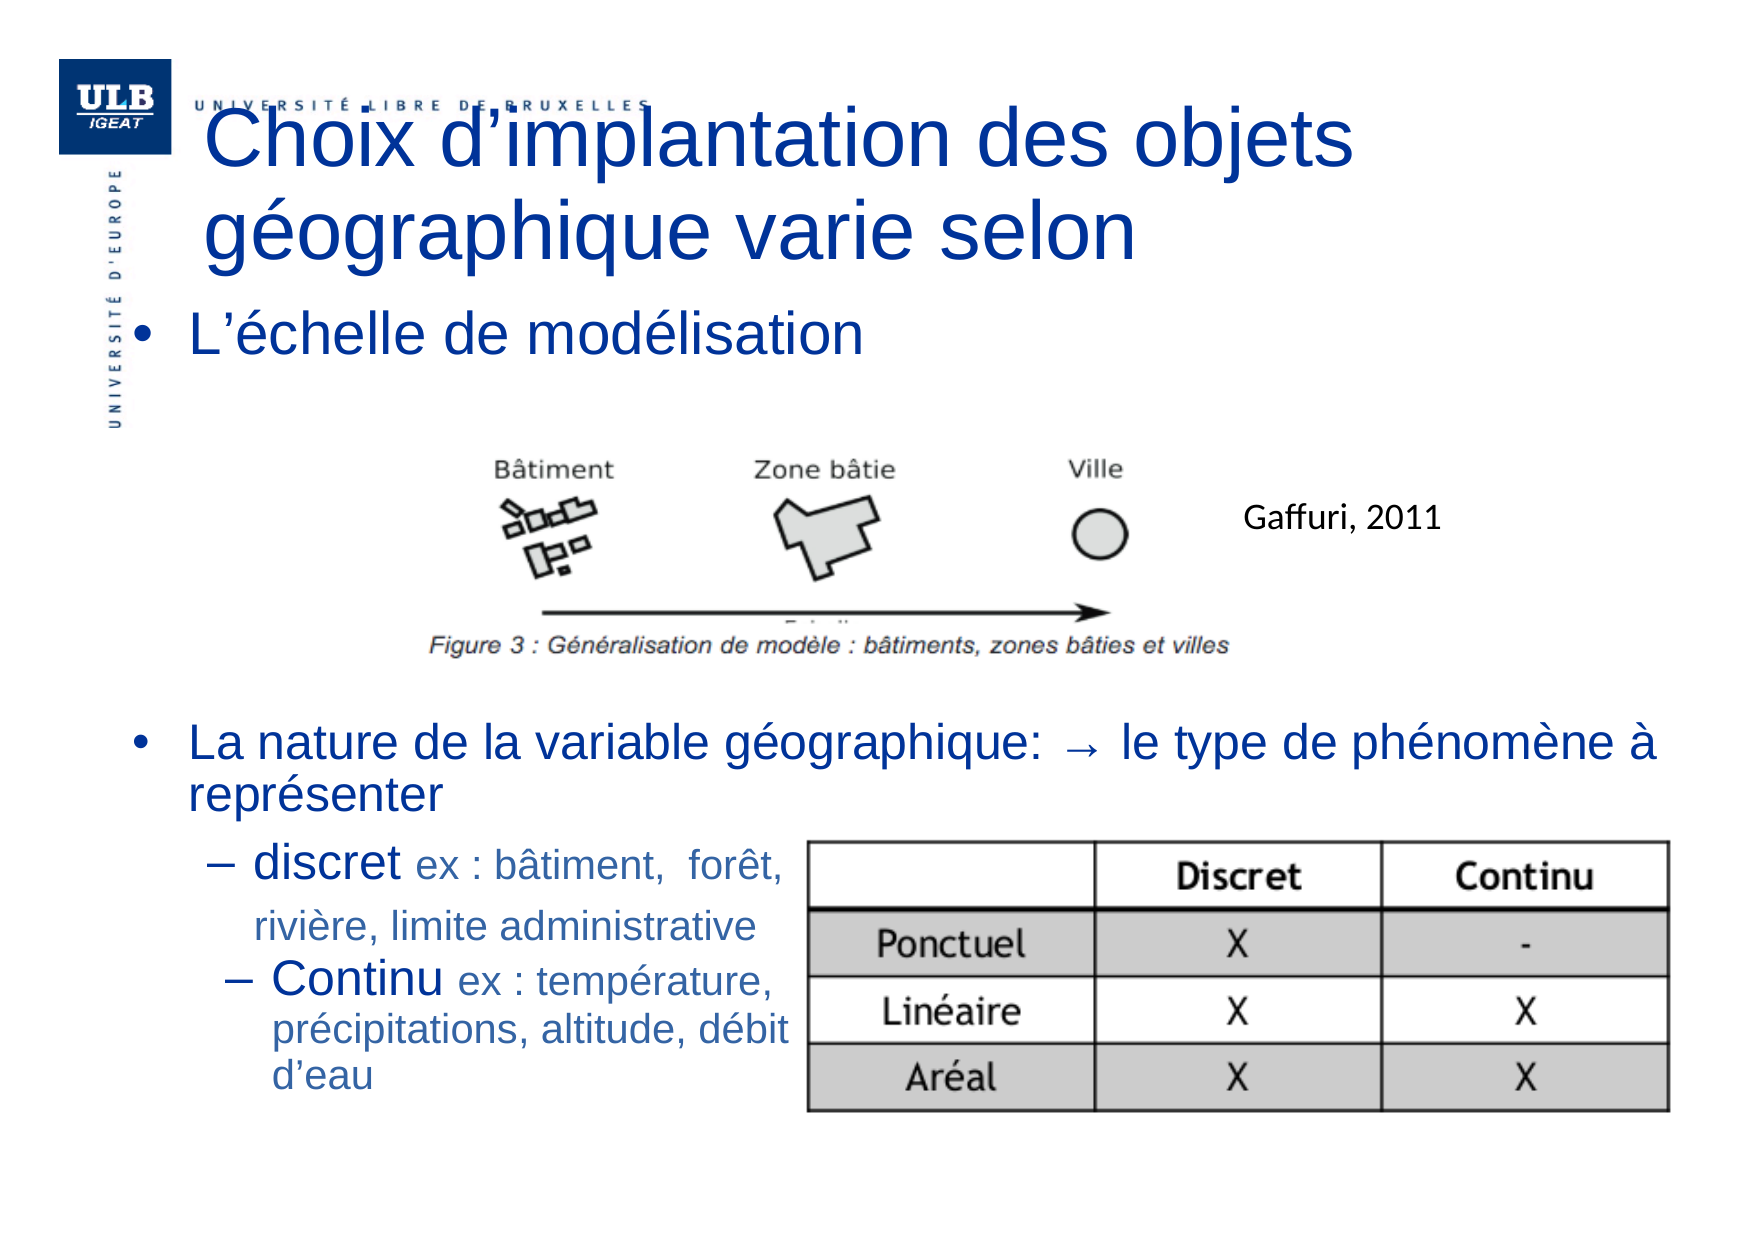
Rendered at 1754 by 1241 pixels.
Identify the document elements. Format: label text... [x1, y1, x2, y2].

picture [397, 413, 1271, 680]
text_box Gaffuri, 2011 [1228, 484, 1458, 545]
list L’échelle de modélisation La nature de la variable géographique: → le type de phénomène à représenter discret ex : bâtiment, forêt, rivière, limite administrative Continu ex : température, précipitations, altitude, débit d’eau [132, 308, 1695, 1180]
picture [59, 59, 1695, 1182]
picture [800, 826, 1678, 1123]
title Choix d’implantation des objets géographique varie selon [132, 91, 1684, 278]
